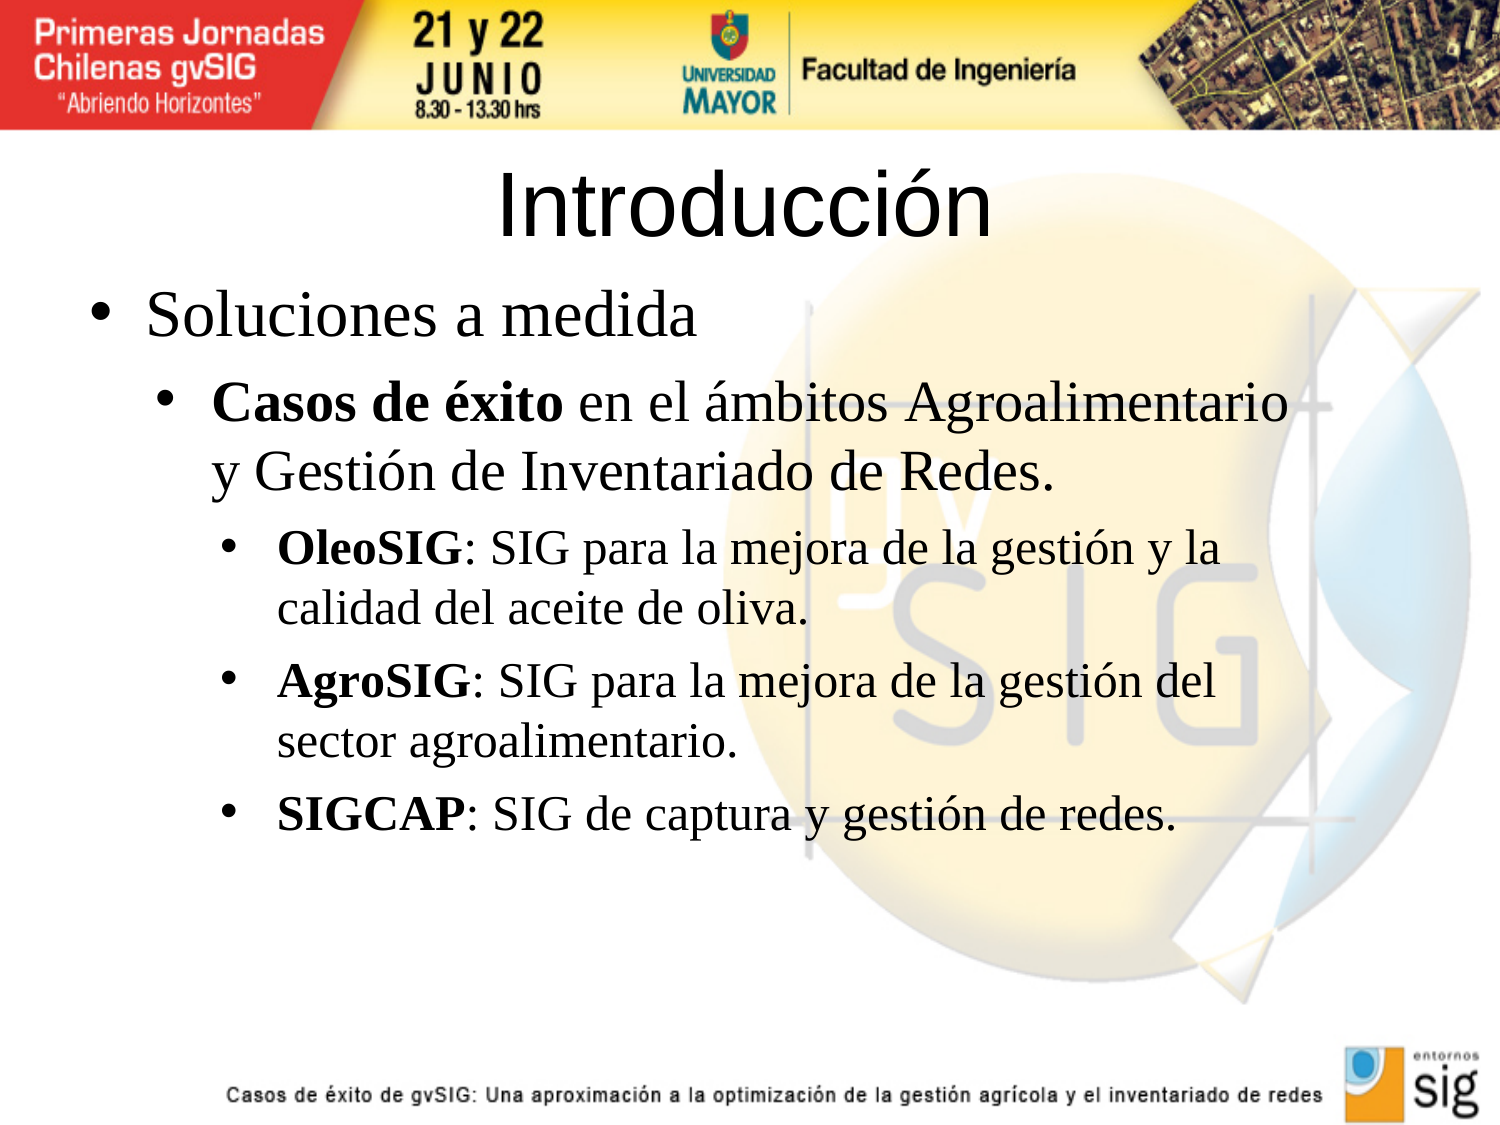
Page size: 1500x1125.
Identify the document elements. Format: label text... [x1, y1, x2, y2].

title Introducción [70, 82, 1420, 318]
list Soluciones a medida Casos de éxito en el ámbitos Agroalimentario y Gestión de Inventariado de Redes. OleoSIG: SIG para la mejora de la gestión y la calidad del aceite de oliva. AgroSIG: SIG para la mejora de la gestión del sector agroalimentario. SIGCAP: SIG de captura y gestión de redes. [74, 262, 1341, 921]
picture [0, 0, 1500, 1125]
